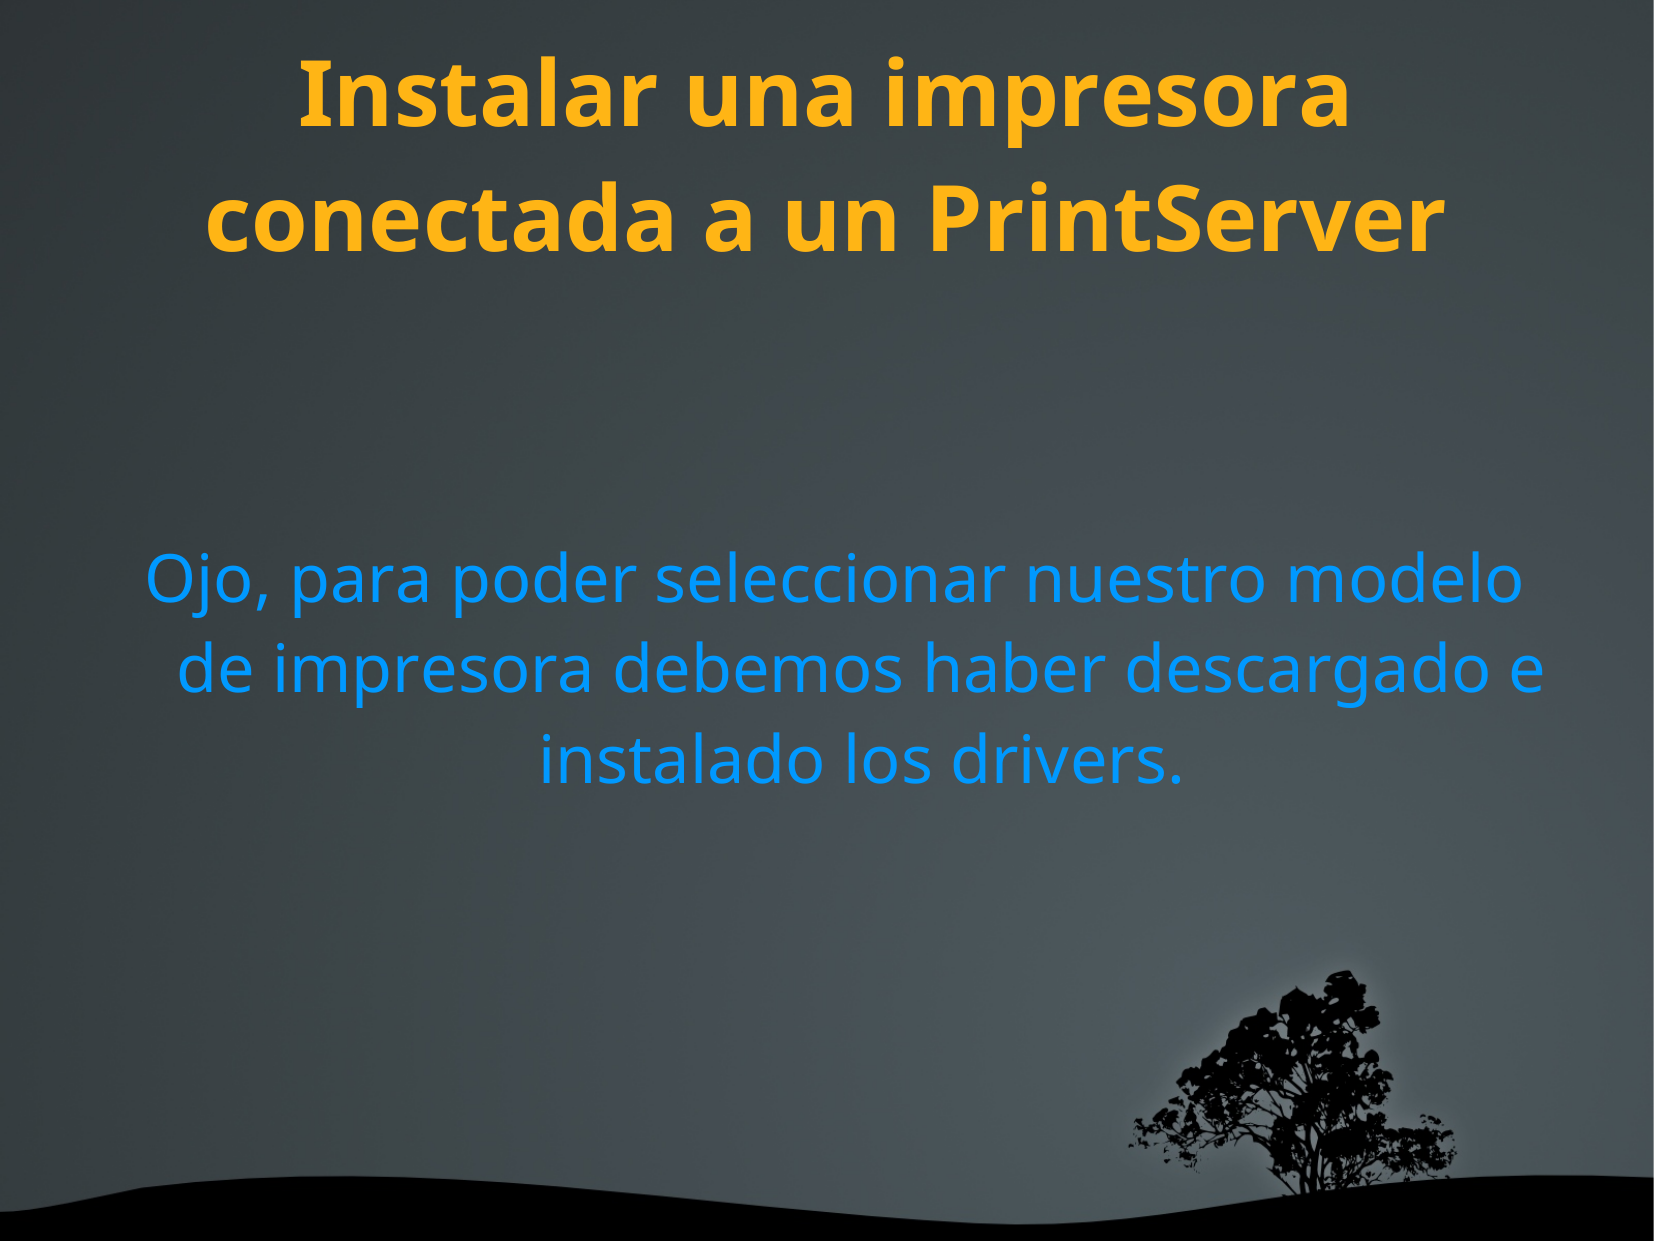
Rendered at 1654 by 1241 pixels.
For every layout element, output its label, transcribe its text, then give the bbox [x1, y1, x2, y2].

list Ojo, para poder seleccionar nuestro modelo de impresora debemos haber descargado e instalado los drivers. [82, 290, 1571, 1109]
title Instalar una impresora conectada a un PrintServer [82, 49, 1571, 257]
picture [0, 0, 1654, 1241]
